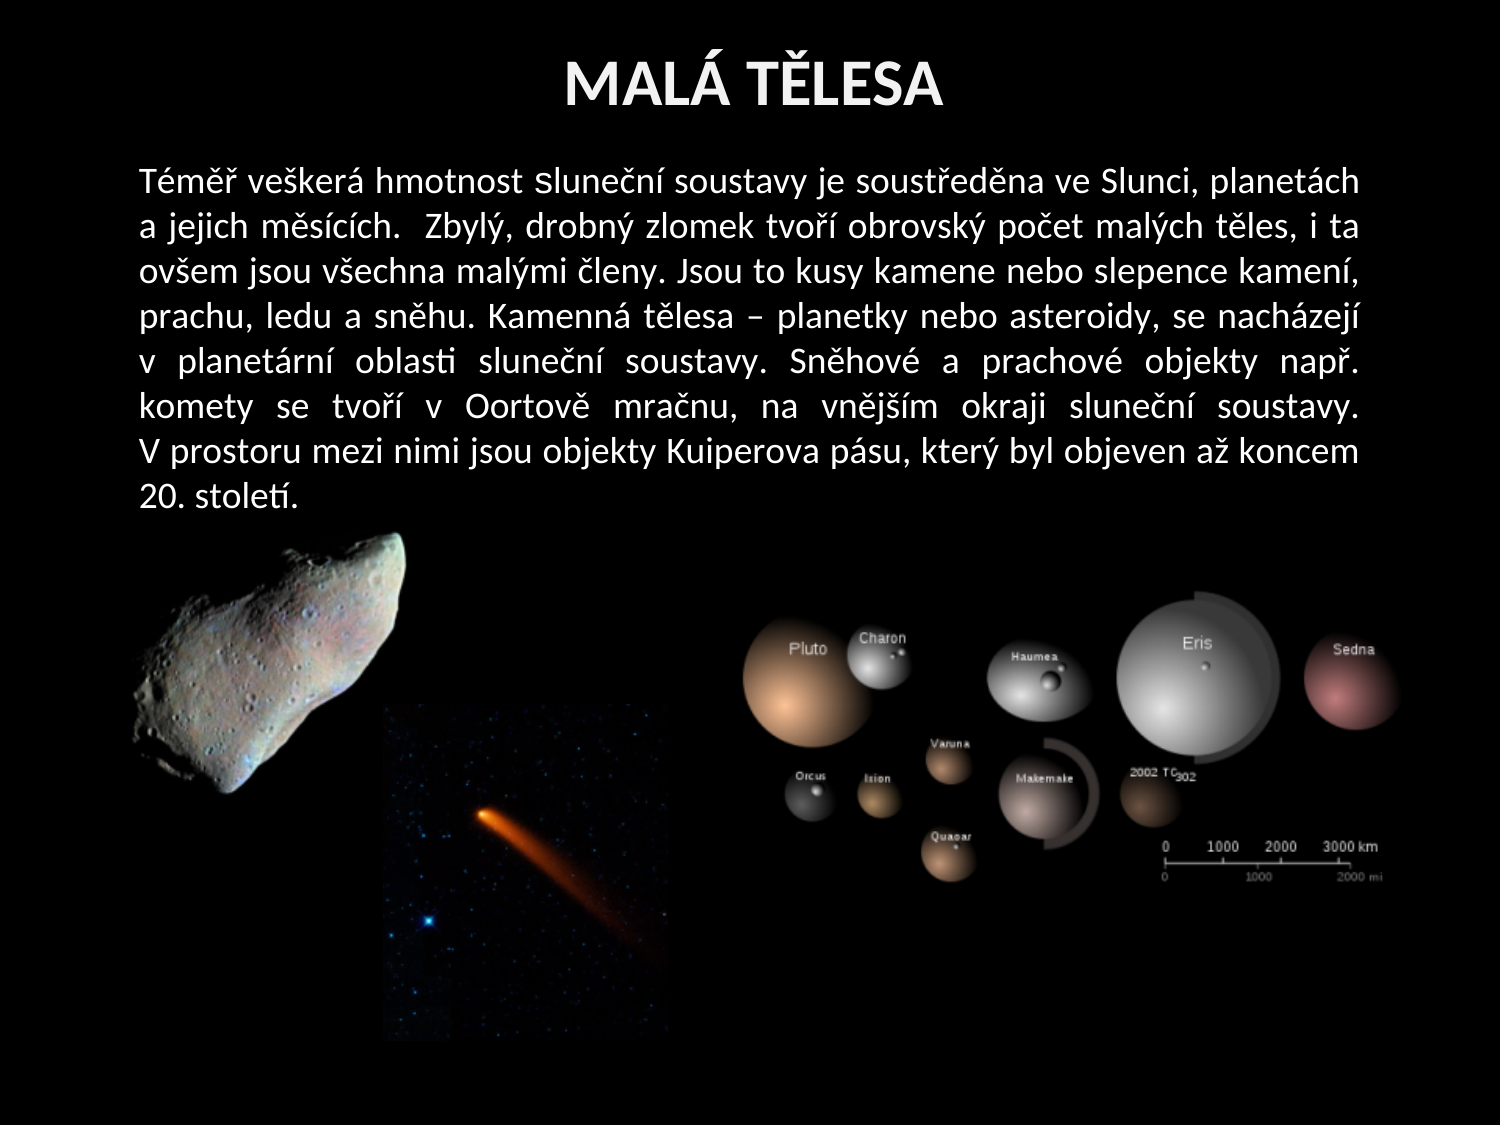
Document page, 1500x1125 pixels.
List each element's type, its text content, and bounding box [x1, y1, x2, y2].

text_box MALÁ TĚLESA [549, 30, 960, 127]
picture [726, 562, 1420, 910]
picture [88, 527, 668, 1041]
text_box Téměř veškerá hmotnost sluneční soustavy je soustředěna ve Slunci, planetách a jejich měsících. Zbylý, drobný zlomek tvoří obrovský počet malých těles, i ta ovšem jsou všechna malými členy. Jsou to kusy kamene nebo slepence kamení, prachu, ledu a sněhu. Kamenná tělesa – planetky nebo asteroidy, se nacházejí v planetární oblasti sluneční soustavy. Sněhové a prachové objekty např. komety se tvoří v Oortově mračnu, na vnějším okraji sluneční soustavy. V prostoru mezi nimi jsou objekty Kuiperova pásu, který byl objeven až koncem 20. století. [123, 148, 1377, 525]
